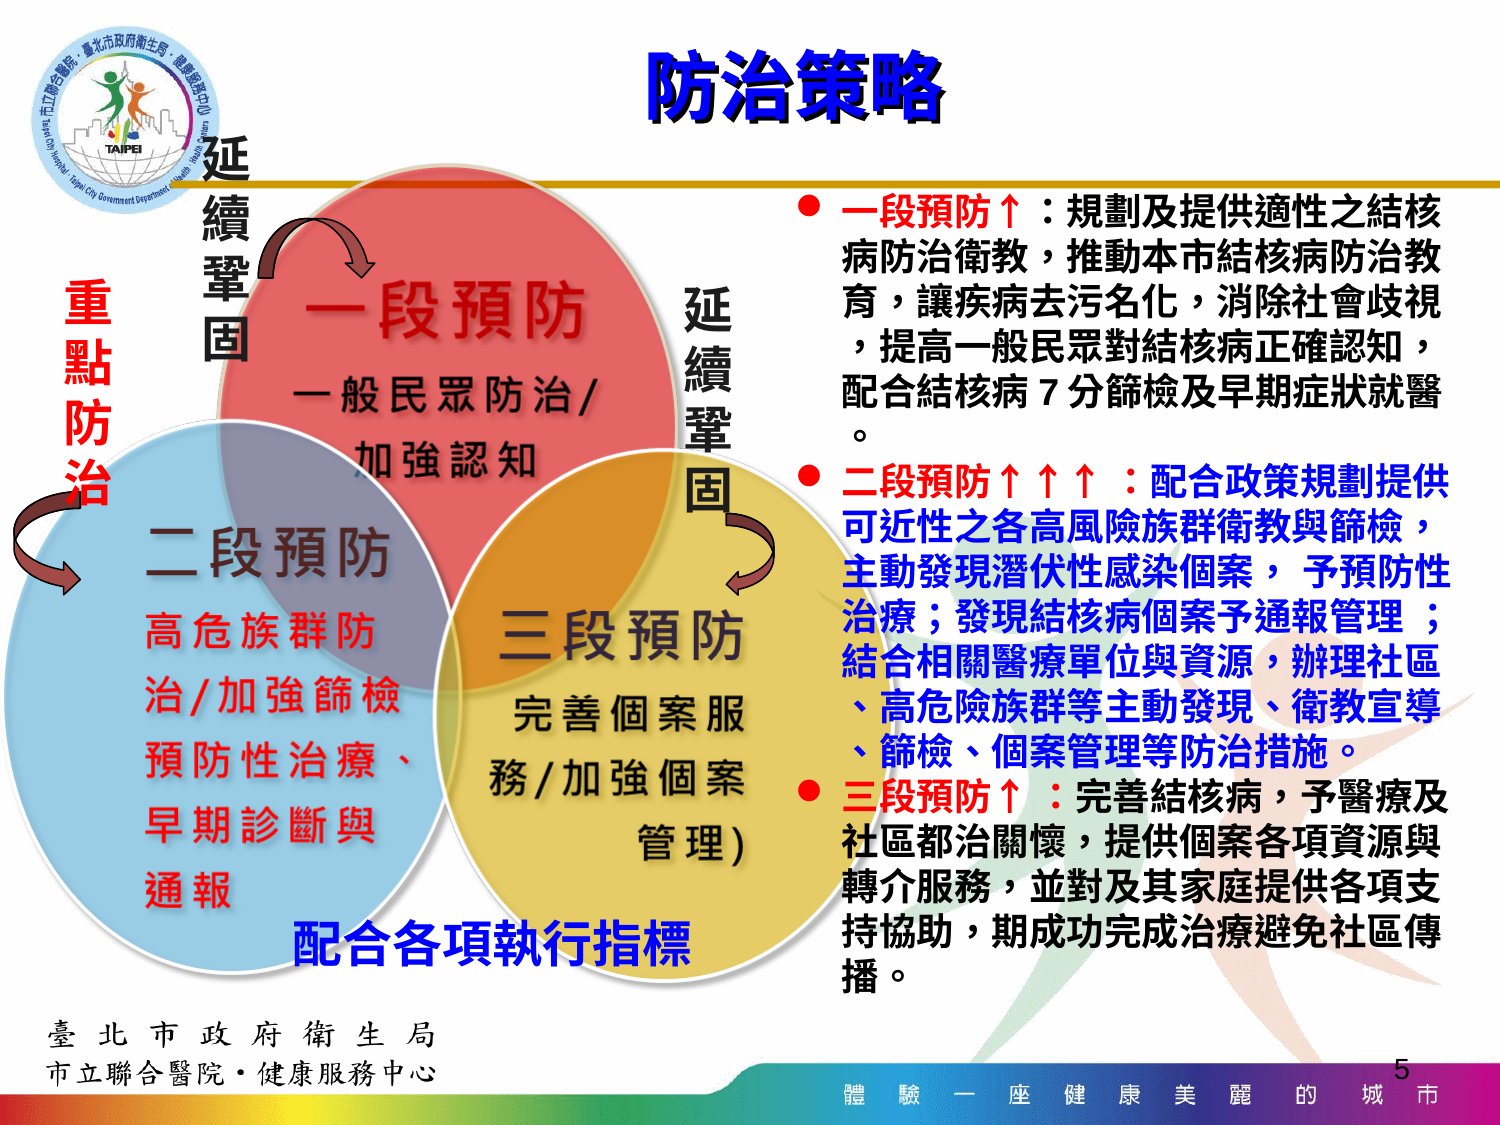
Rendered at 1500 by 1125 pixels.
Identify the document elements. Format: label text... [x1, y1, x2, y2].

text_box 延續鞏固 [187, 120, 278, 376]
text_box <編號> [1074, 1042, 1426, 1103]
text_box 重 點 防 治 [49, 263, 129, 519]
picture [0, 0, 1500, 1125]
text_box [1489, 180, 1500, 189]
text_box [14, 496, 81, 595]
text_box 配合各項執行指標 [277, 904, 774, 980]
text_box [726, 514, 774, 596]
text_box 防治策略 [132, 30, 1456, 137]
text_box 一段預防↑：規劃及提供適性之結核病防治衛教，推動本市結核病防治教育，讓疾病去污名化，消除社會歧視，提高一般民眾對結核病正確認知，配合結核病7分篩檢及早期症狀就醫。 二段預防↑↑↑ ：配合政策規劃提供可近性之各高風險族群衛教與篩檢，主動發現潛伏性感染個案， 予預防性治療；發現結核病個案予通報管理 ；結合相關醫療單位與資源，辦理社區、高危險族群等主動發現、衛教宣導、篩檢、個案管理等防治措施。 三段預防↑ ：完善結核病，予醫療及社區都治關懷，提供個案各項資源與轉介服務，並對及其家庭提供各項支持協助，期成功完成治療避免社區傳播。 [714, 180, 1489, 1007]
text_box [278, 218, 375, 278]
text_box 延續鞏固 [669, 270, 736, 527]
